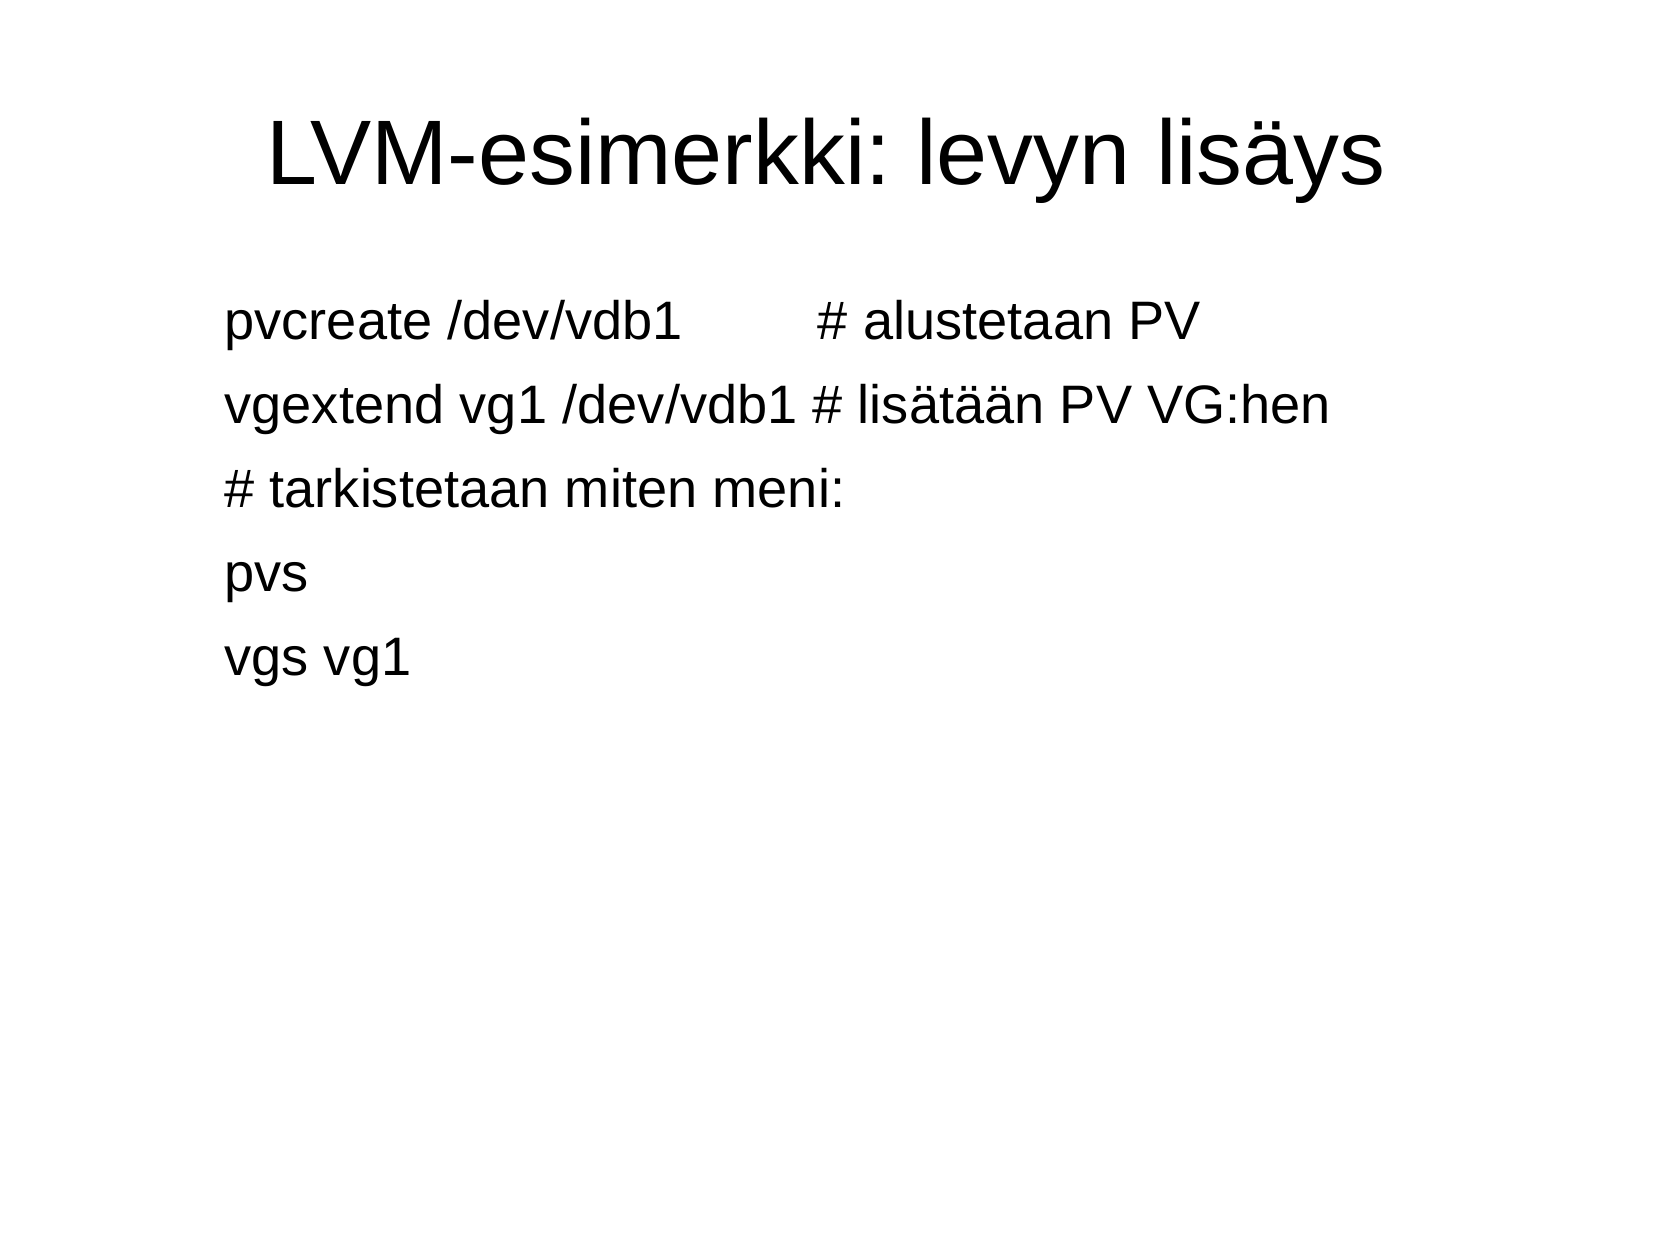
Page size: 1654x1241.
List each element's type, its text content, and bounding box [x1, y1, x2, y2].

list pvcreate /dev/vdb1 # alustetaan PV vgextend vg1 /dev/vdb1 # lisätään PV VG:hen # tarkistetaan miten meni: pvs vgs vg1 [82, 290, 1571, 1010]
title LVM-esimerkki: levyn lisäys [82, 49, 1571, 257]
